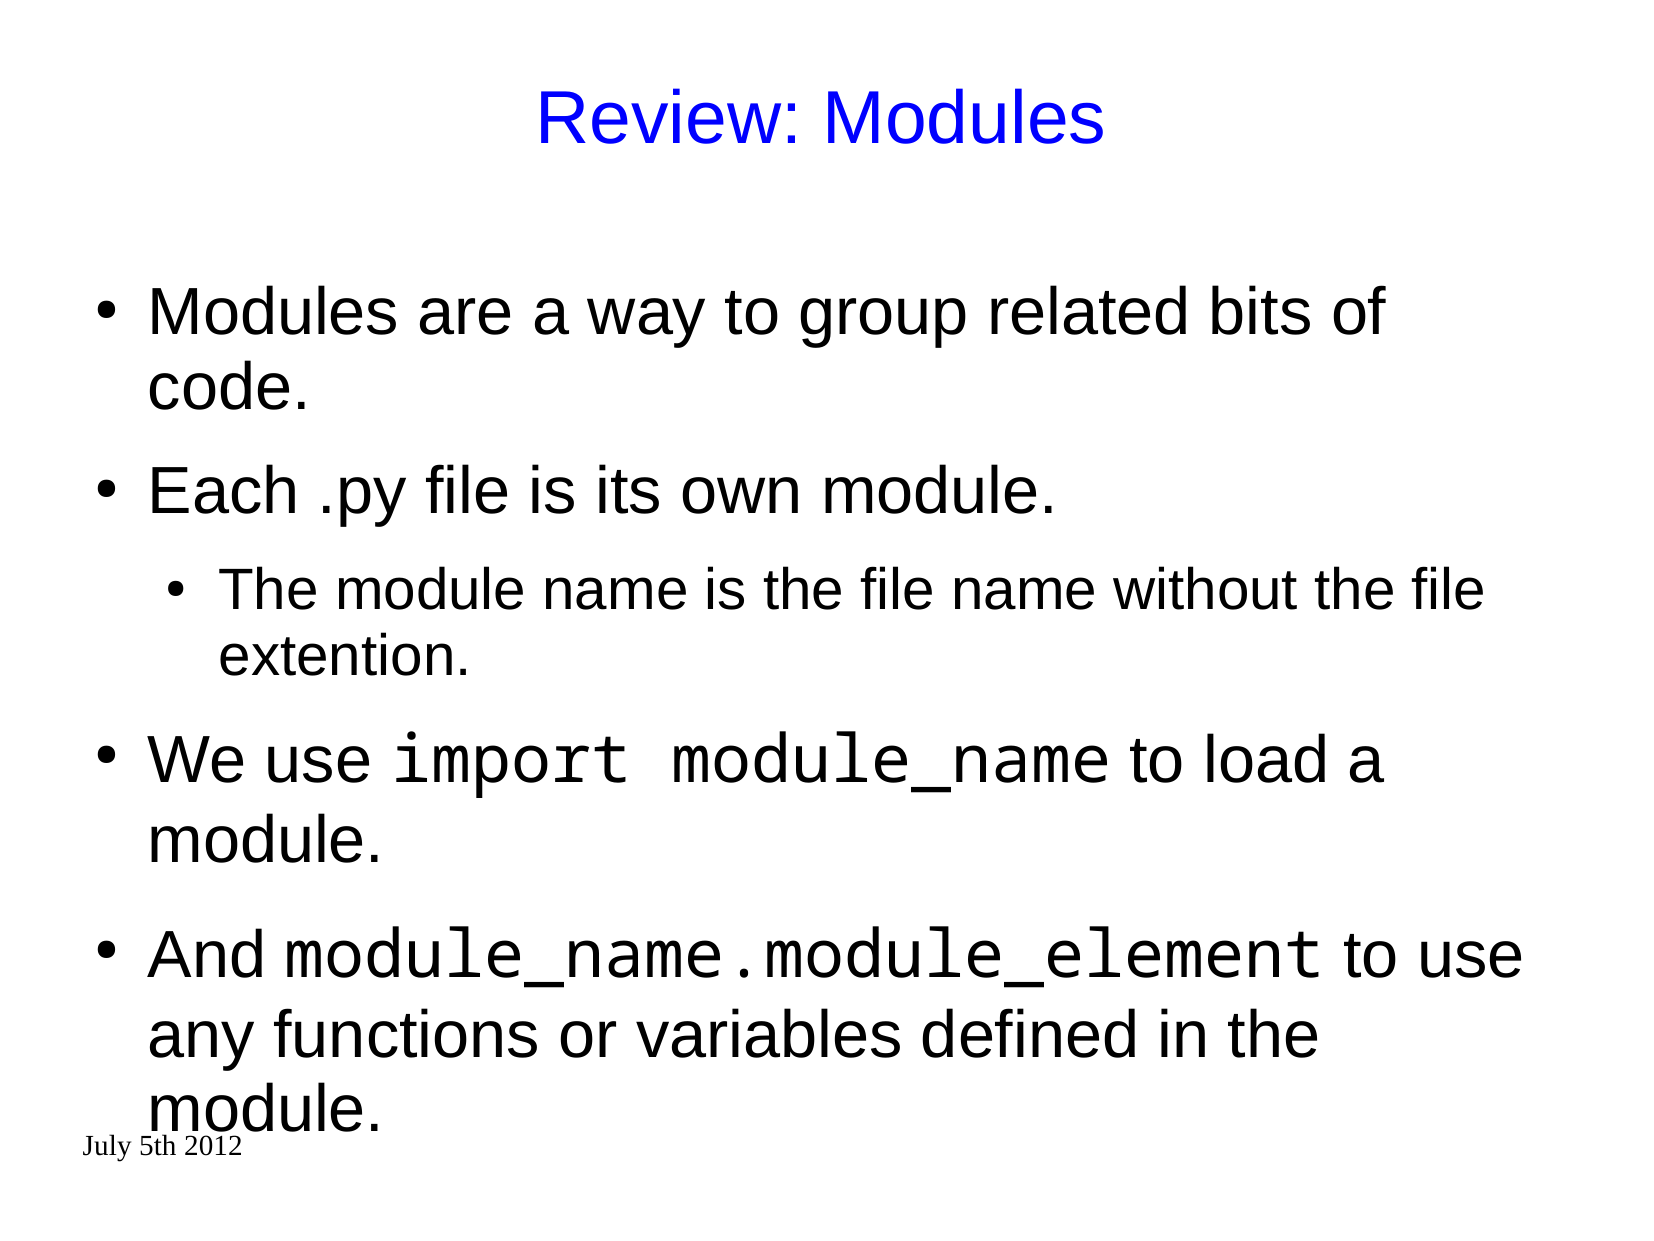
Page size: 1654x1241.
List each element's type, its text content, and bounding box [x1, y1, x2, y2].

list Modules are a way to group related bits of code. Each .py file is its own module. The module name is the file name without the file extention. We use import module_name to load a module. And module_name.module_element to use any functions or variables defined in the module. [76, 274, 1565, 1117]
title Review: Modules [76, 58, 1565, 178]
